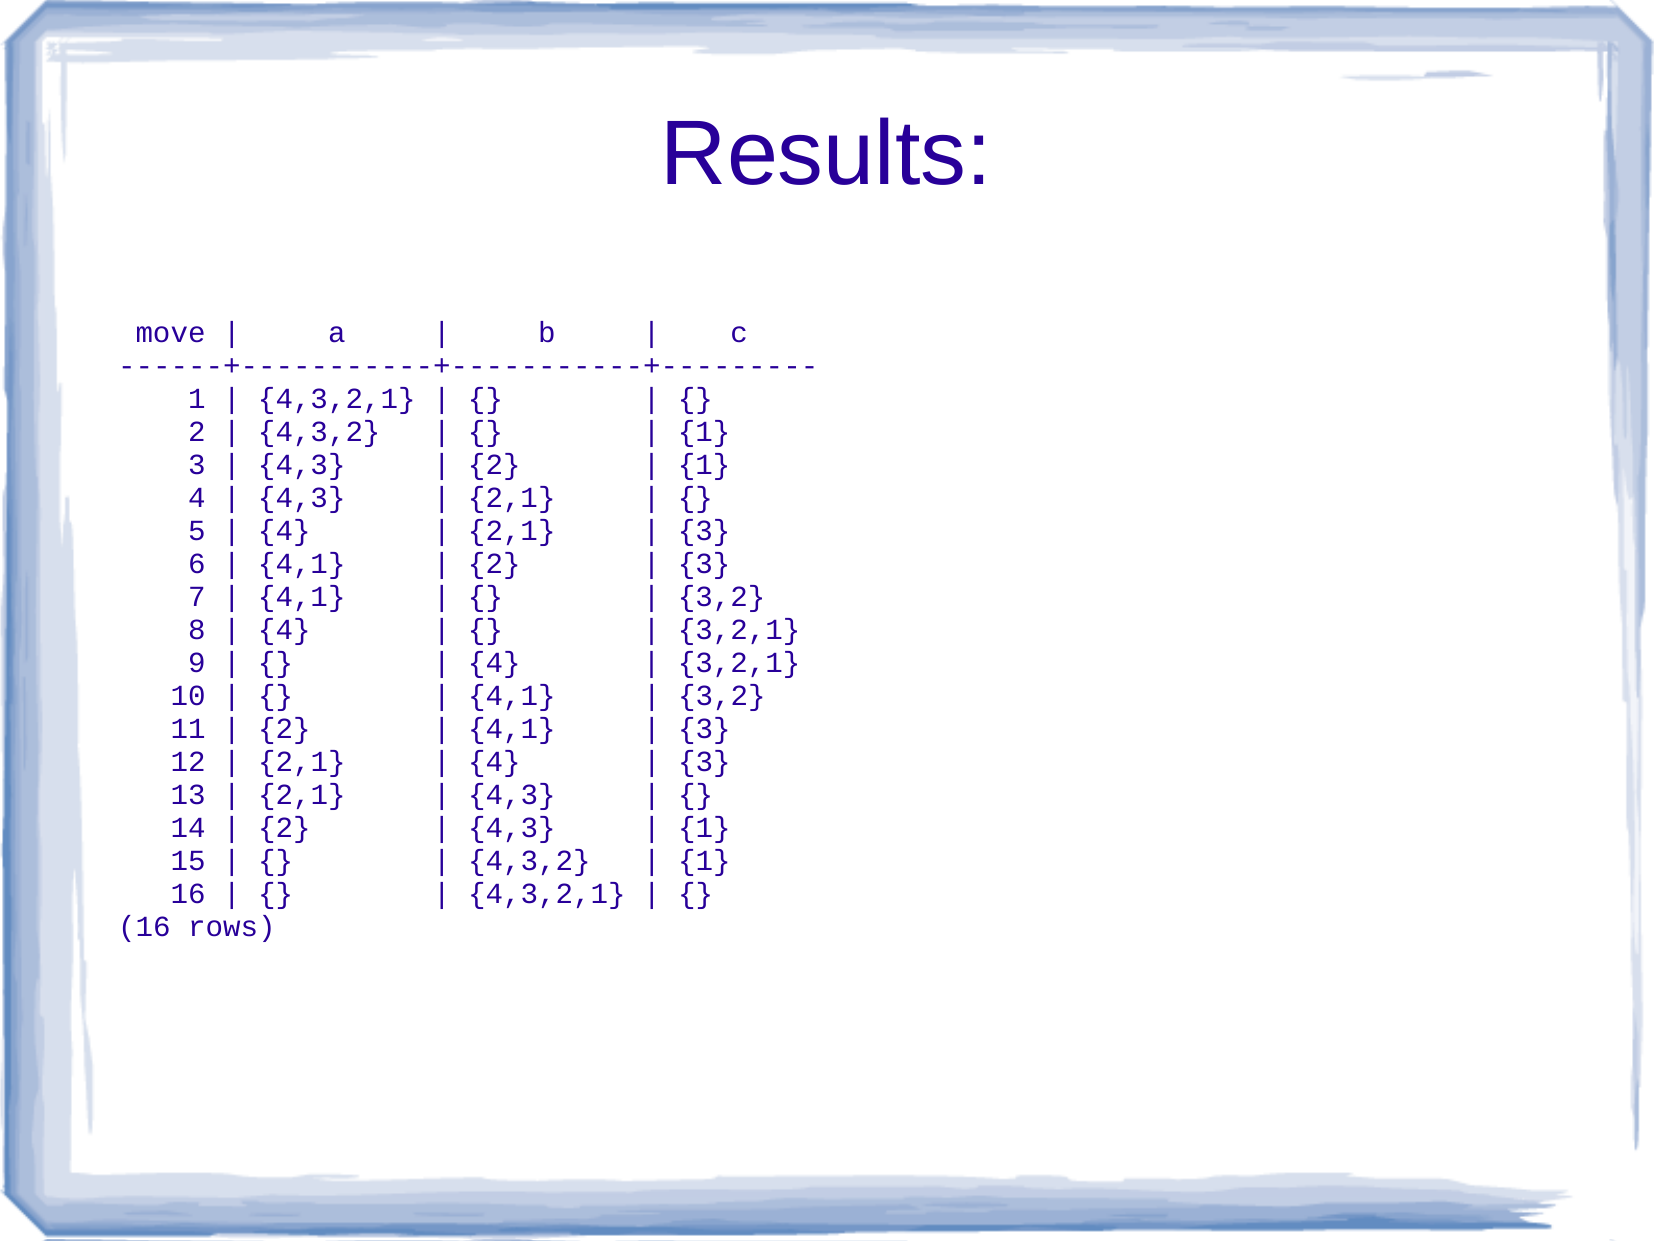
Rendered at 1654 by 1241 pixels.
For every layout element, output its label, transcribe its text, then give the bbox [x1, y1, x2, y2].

picture [0, 0, 1654, 1241]
title Results: [82, 49, 1571, 257]
subtitle move | a | b | c ------+-----------+-----------+--------- 1 | {4,3,2,1} | {} | {} 2 | {4,3,2} | {} | {1} 3 | {4,3} | {2} | {1} 4 | {4,3} | {2,1} | {} 5 | {4} | {2,1} | {3} 6 | {4,1} | {2} | {3} 7 | {4,1} | {} | {3,2} 8 | {4} | {} | {3,2,1} 9 | {} | {4} | {3,2,1} 10 | {} | {4,1} | {3,2} 11 | {2} | {4,1} | {3} 12 | {2,1} | {4} | {3} 13 | {2,1} | {4,3} | {} 14 | {2} | {4,3} | {1} 15 | {} | {4,3,2} | {1} 16 | {} | {4,3,2,1} | {} (16 rows) [118, 318, 1571, 1012]
